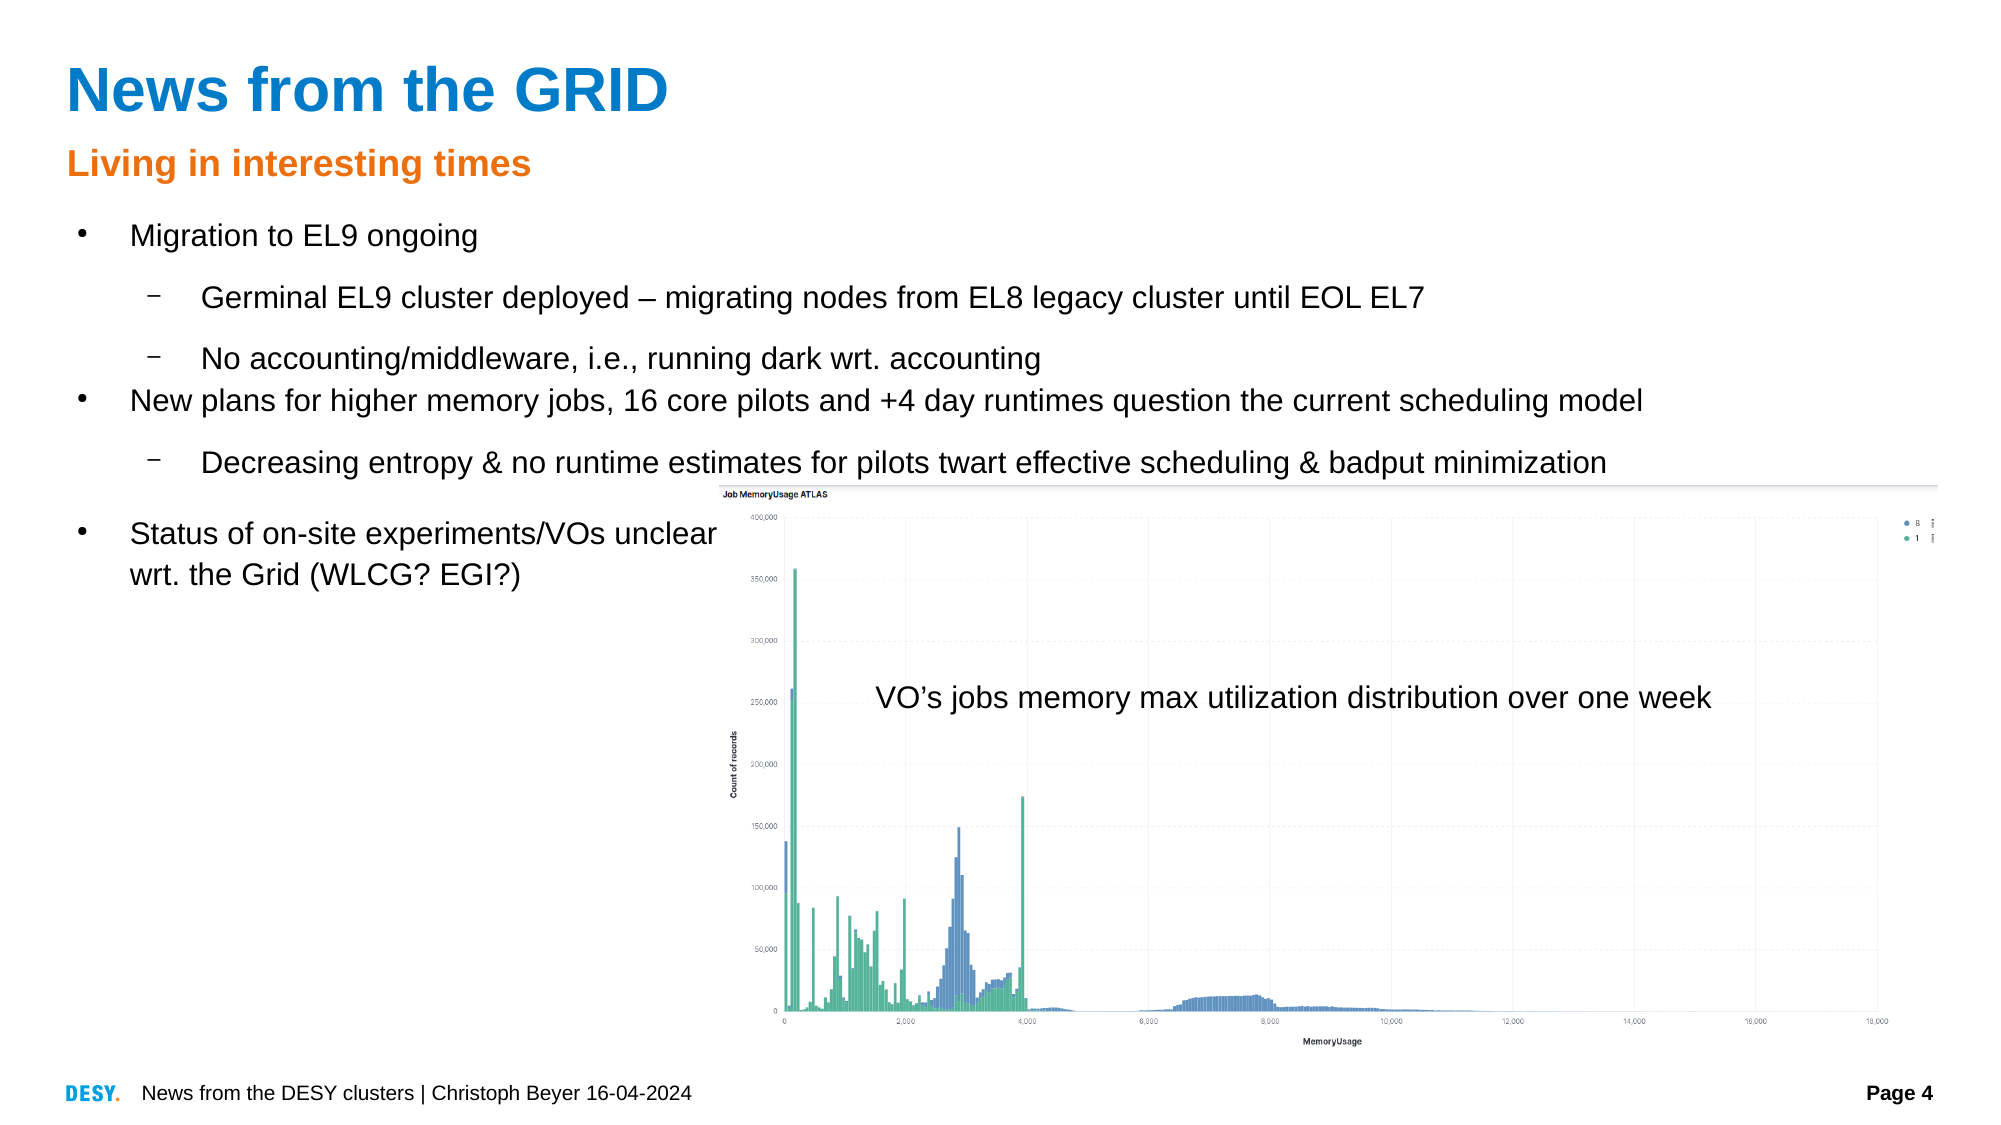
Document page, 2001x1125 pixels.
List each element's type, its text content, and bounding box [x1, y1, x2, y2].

text_box VO’s jobs memory max utilization distribution over one week [850, 673, 1747, 793]
list Migration to EL9 ongoing Germinal EL9 cluster deployed – migrating nodes from EL8 legacy cluster until EOL EL7 No accounting/middleware, i.e., running dark wrt. accounting New plans for higher memory jobs, 16 core pilots and +4 day runtimes question the current scheduling model Decreasing entropy & no runtime estimates for pilots twart effective scheduling & badput minimization Status of on-site experiments/VOs unclear wrt. the Grid (WLCG? EGI?) [59, 211, 1701, 993]
picture [719, 484, 1938, 1055]
title News from the GRID [66, 57, 1933, 132]
list Living in interesting times [66, 134, 1933, 197]
text_box News from the DESY clusters | Christoph Beyer 16-04-2024 [141, 1079, 1774, 1111]
